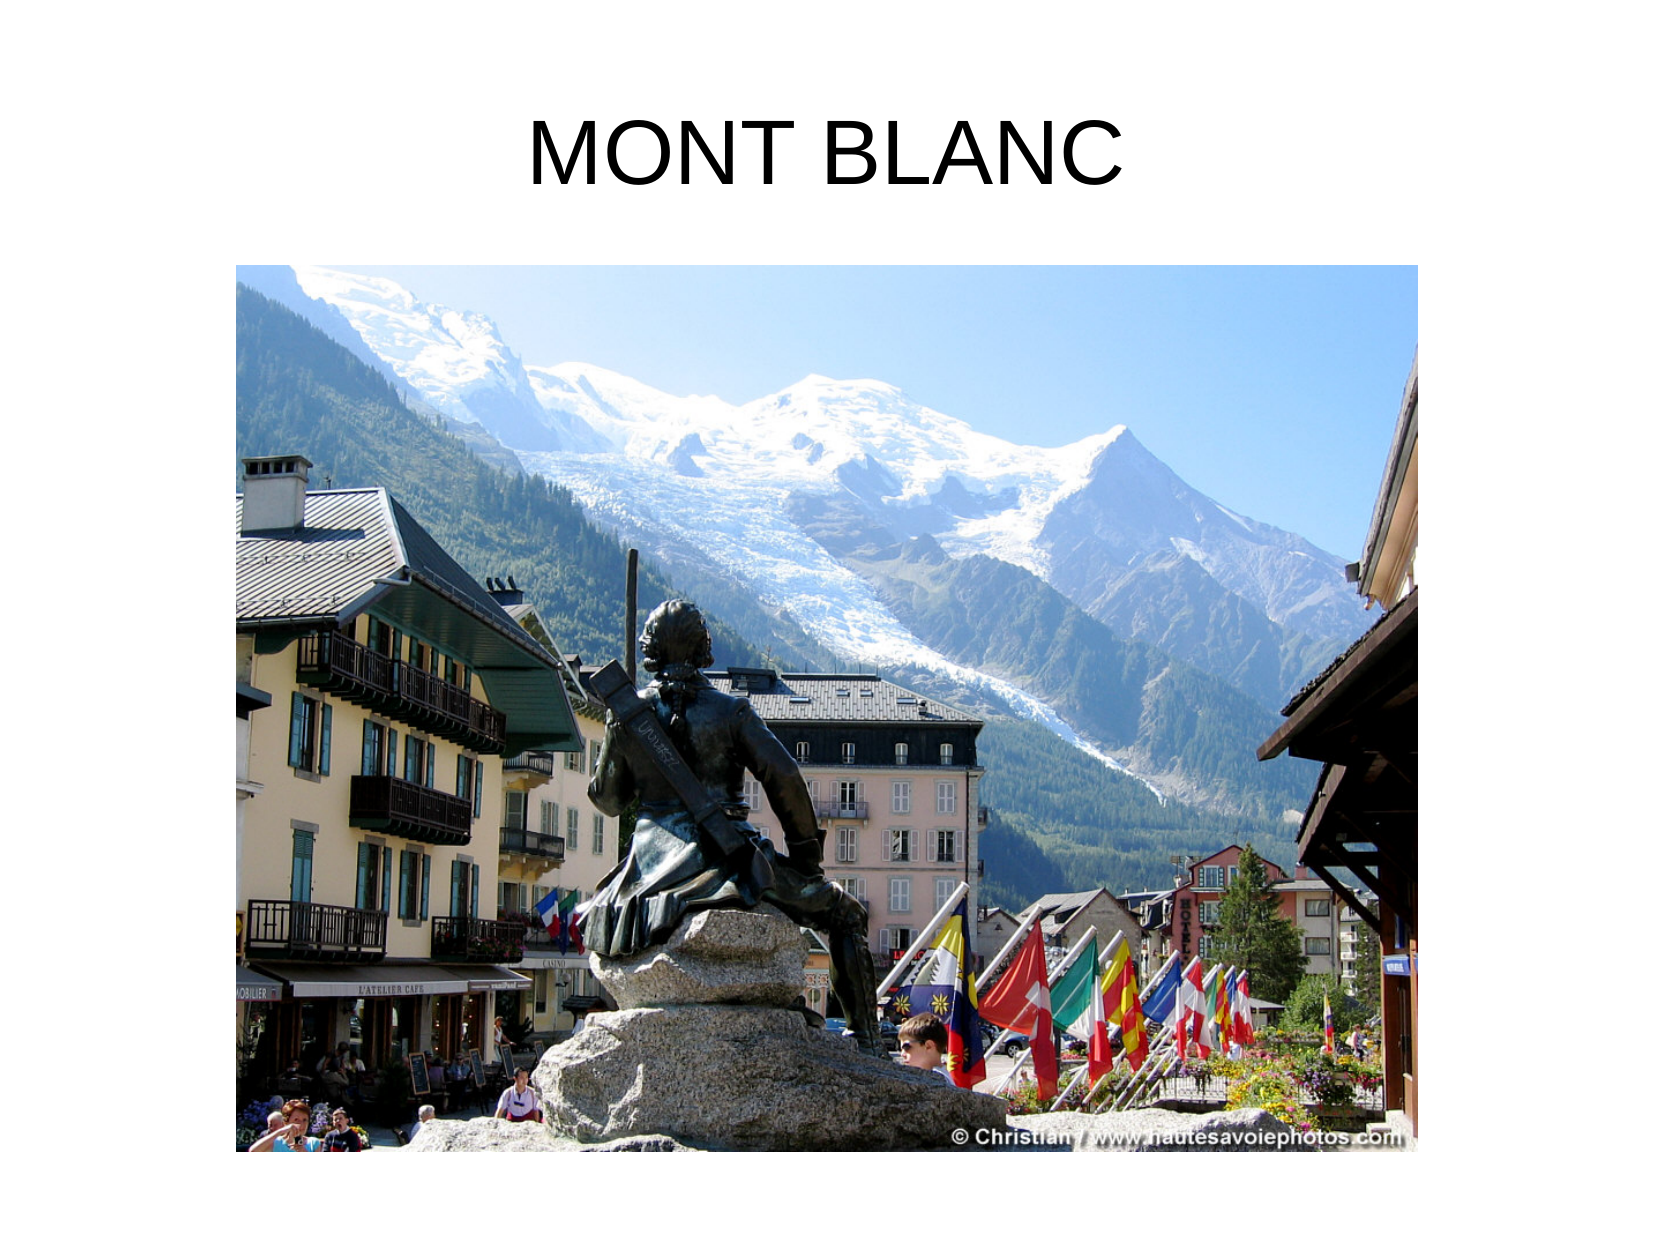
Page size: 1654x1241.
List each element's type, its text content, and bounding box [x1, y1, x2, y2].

title MONT BLANC [82, 56, 1571, 250]
picture [236, 265, 1418, 1152]
